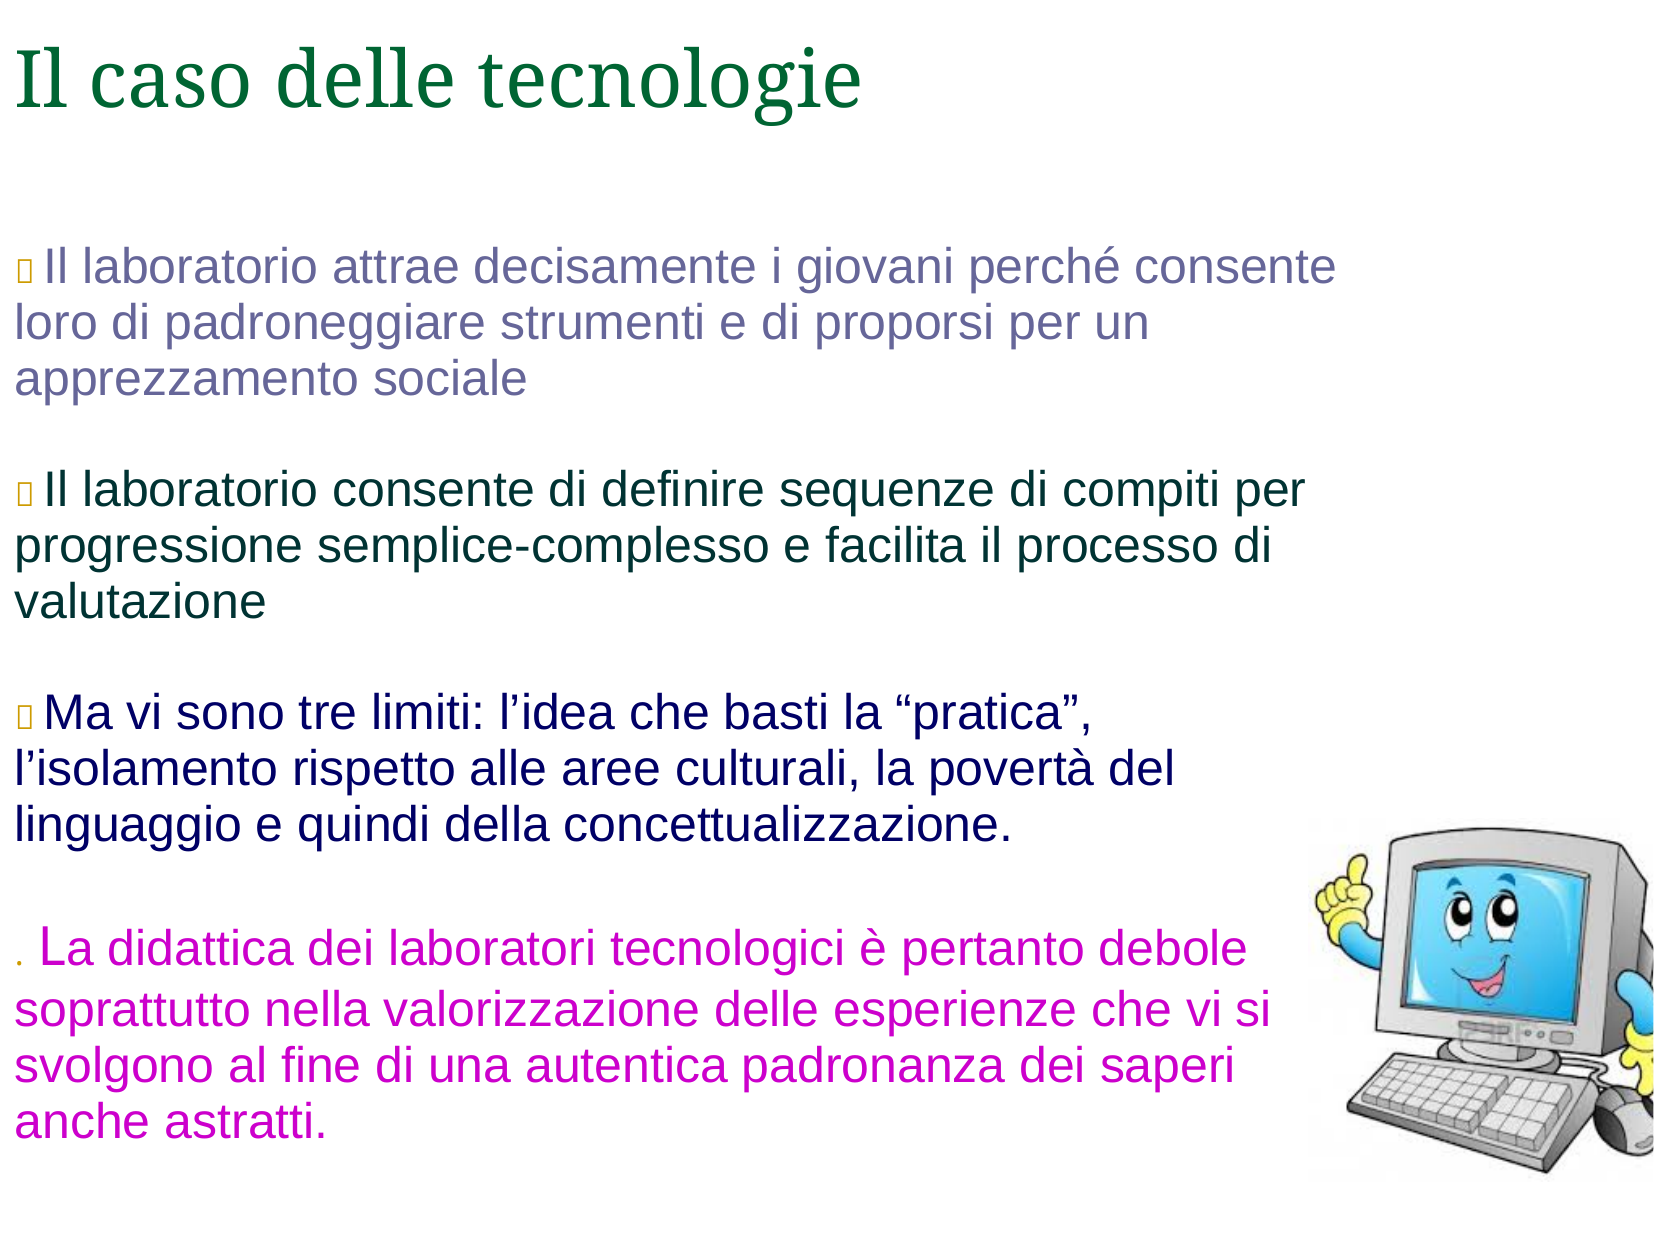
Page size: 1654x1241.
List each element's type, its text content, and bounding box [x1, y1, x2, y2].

picture [1308, 818, 1654, 1182]
text_box Il caso delle tecnologie 􀂄 Il laboratorio attrae decisamente i giovani perché consente loro di padroneggiare strumenti e di proporsi per un apprezzamento sociale 􀂄 Il laboratorio consente di definire sequenze di compiti per progressione semplice-complesso e facilita il processo di valutazione 􀂄 Ma vi sono tre limiti: l’idea che basti la “pratica”, l’isolamento rispetto alle aree culturali, la povertà del linguaggio e quindi della concettualizzazione. . La didattica dei laboratori tecnologici è pertanto debole soprattutto nella valorizzazione delle esperienze che vi si svolgono al fine di una autentica padronanza dei saperi anche astratti. [0, 15, 1354, 1098]
